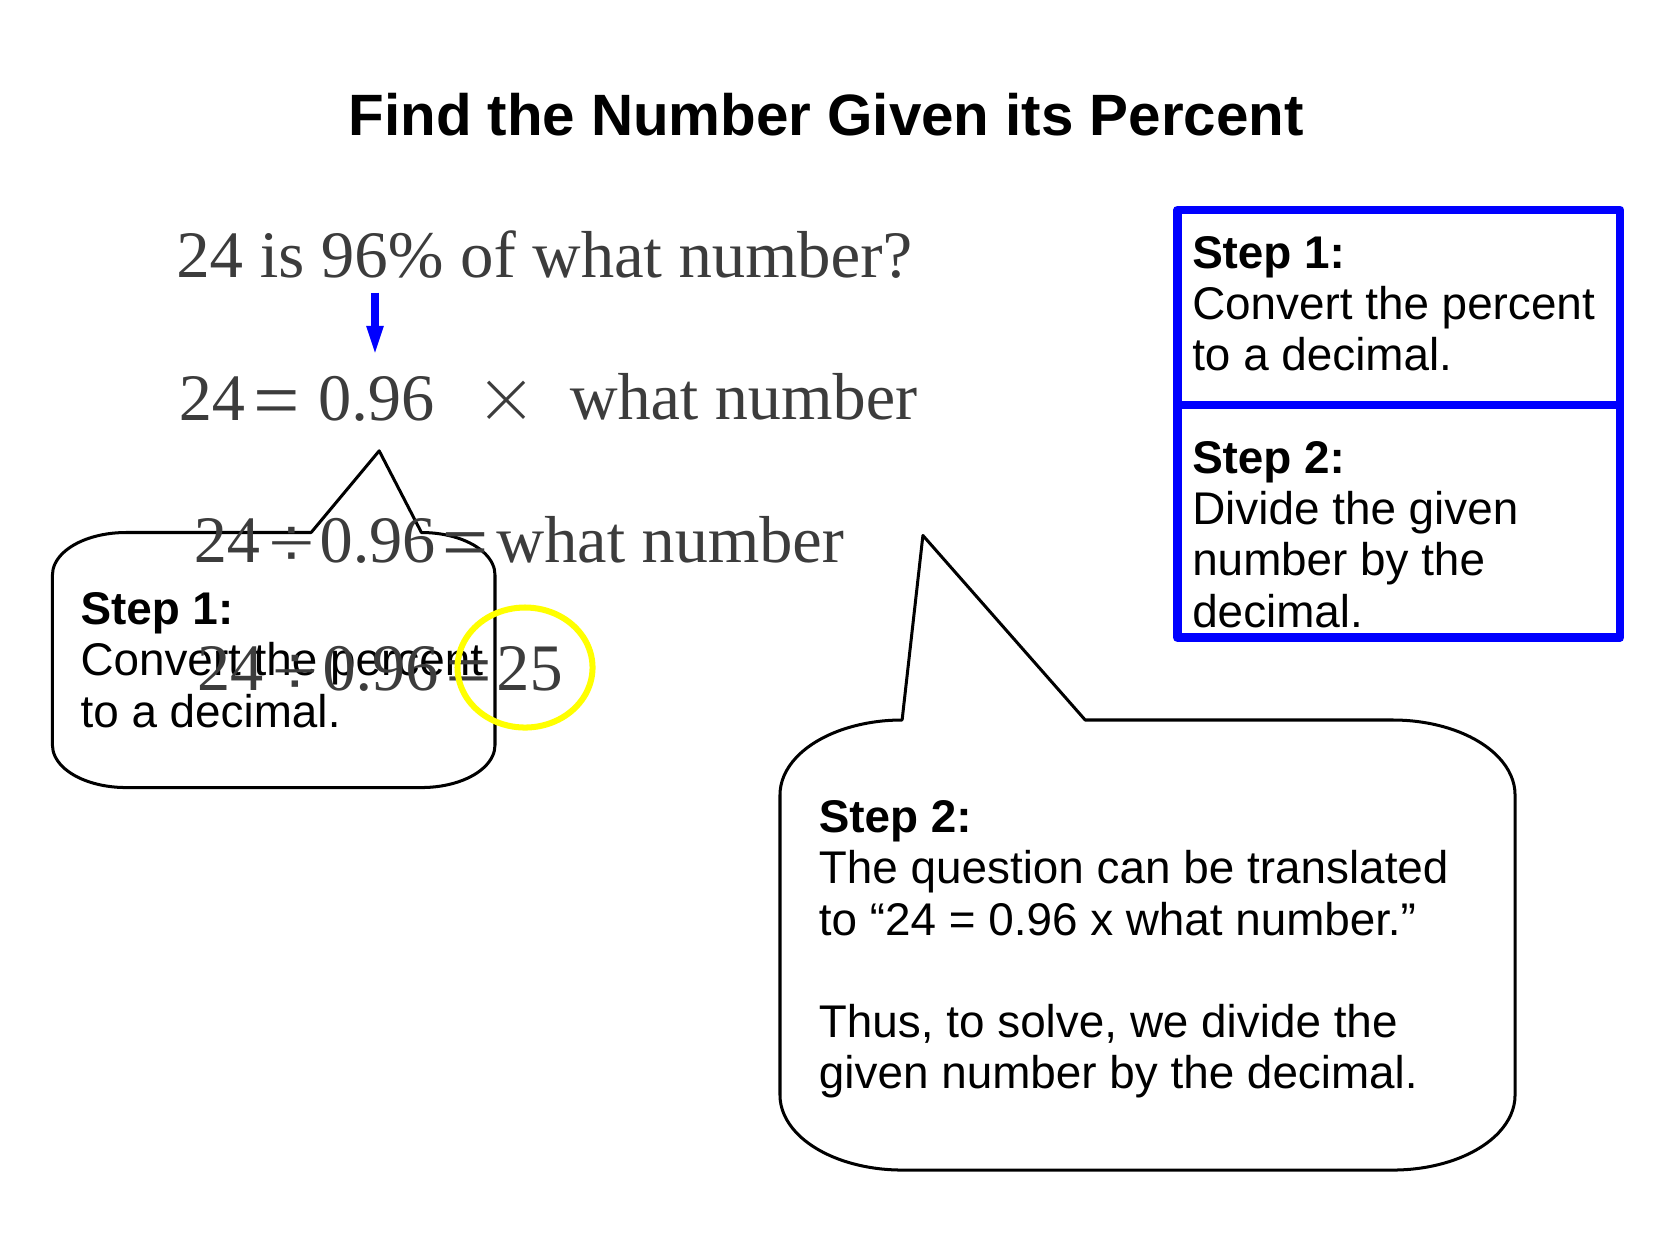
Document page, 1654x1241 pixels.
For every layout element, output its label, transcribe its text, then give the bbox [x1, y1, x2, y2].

text_box Step 2: The question can be translated to “24 = 0.96 x what number.” Thus, to solve, we divide the given number by the decimal. [780, 535, 1516, 1171]
chart [170, 218, 923, 293]
text_box Step 1: Convert the percent to a decimal. Step 2: Divide the given number by the decimal. [1177, 219, 1636, 687]
chart [172, 361, 310, 436]
chart [461, 631, 571, 706]
text_box Step 1: Convert the percent to a decimal. [335, 450, 407, 503]
text_box Step 1: Convert the percent to a decimal. Step 2: Divide the given number by the decimal. [1182, 409, 1616, 633]
chart [311, 361, 443, 436]
text_box Step 1: Convert the percent to a decimal. [52, 532, 496, 788]
chart [471, 360, 928, 434]
chart [190, 631, 468, 706]
text_box Find the Number Given its Percent [284, 75, 1369, 157]
chart [187, 503, 855, 578]
text_box Step 1: Convert the percent to a decimal. Step 2: Divide the given number by the decimal. [1182, 219, 1616, 401]
